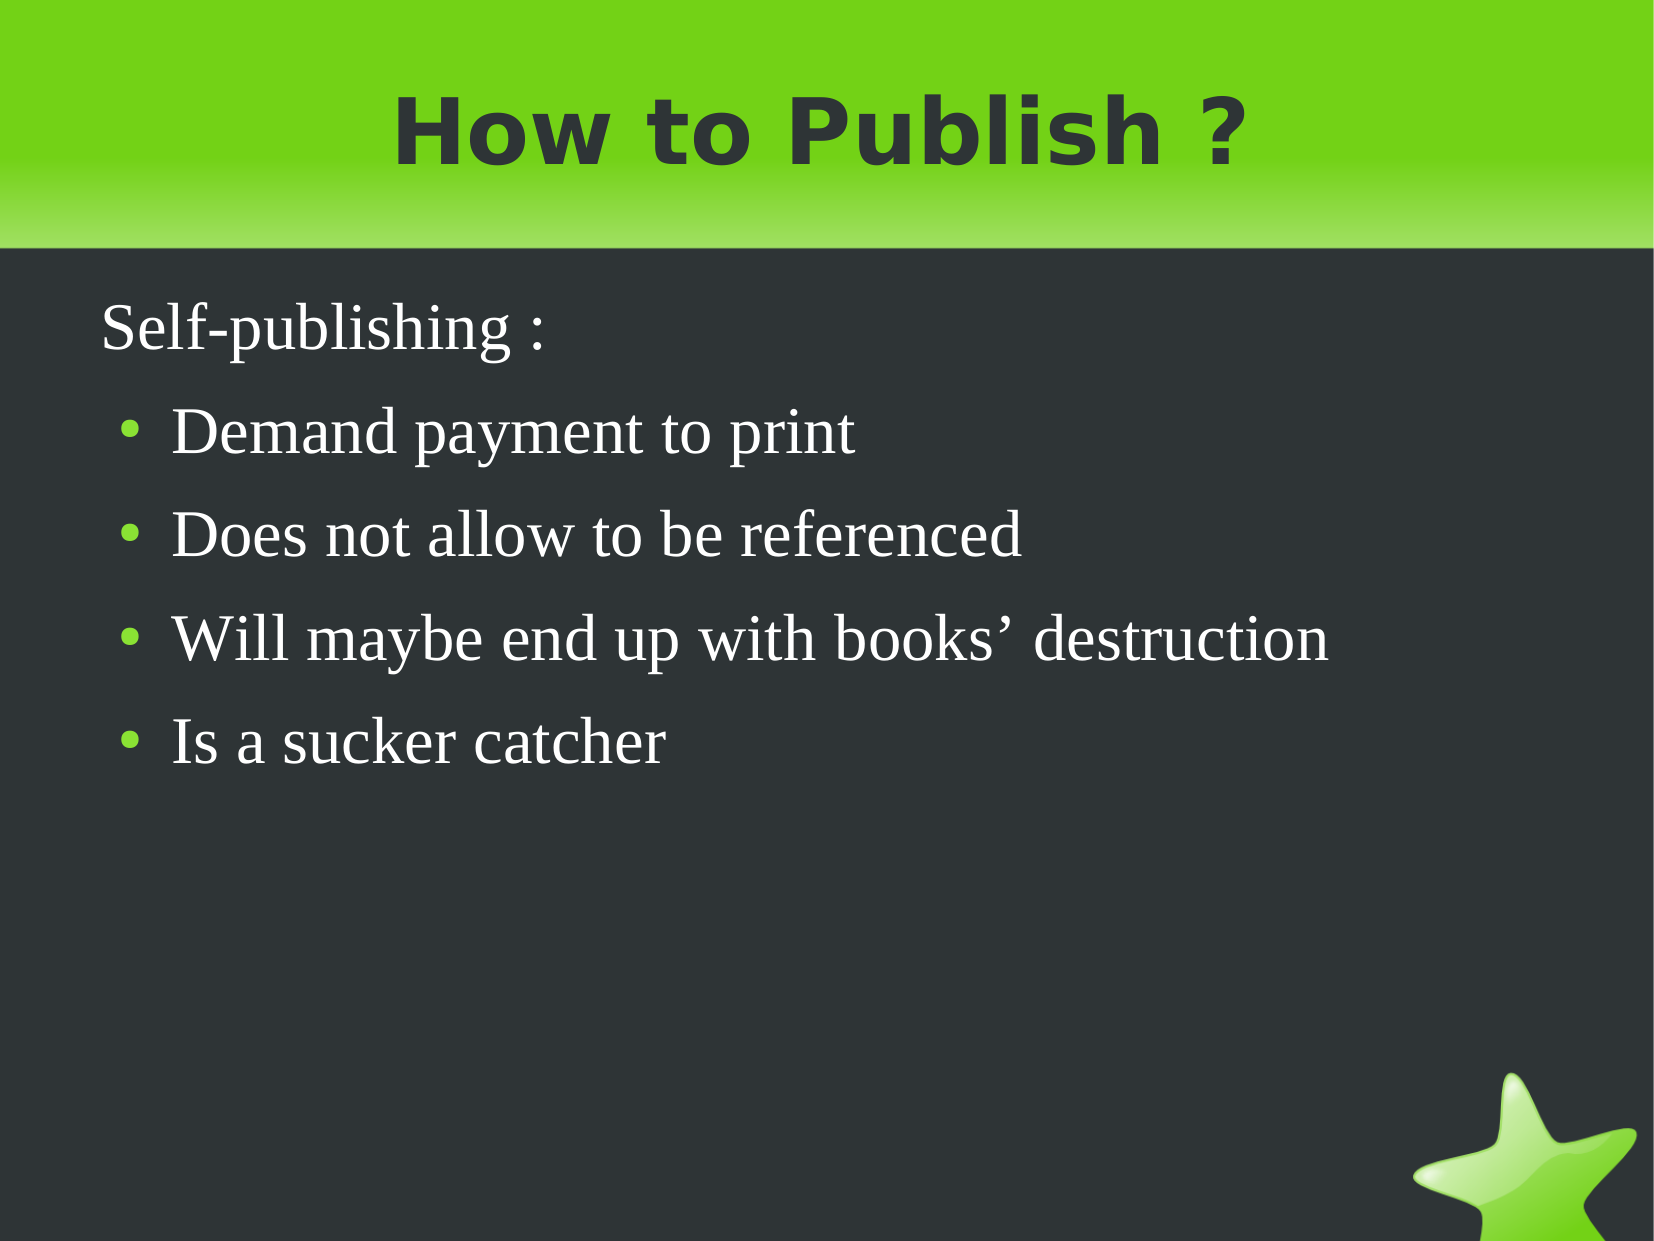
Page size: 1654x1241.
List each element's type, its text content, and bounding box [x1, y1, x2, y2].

picture [0, 0, 1654, 1241]
list Self-publishing : Demand payment to print Does not allow to be referenced Will maybe end up with books’ destruction Is a sucker catcher [82, 290, 1571, 1094]
title How to Publish ? [76, 36, 1565, 229]
